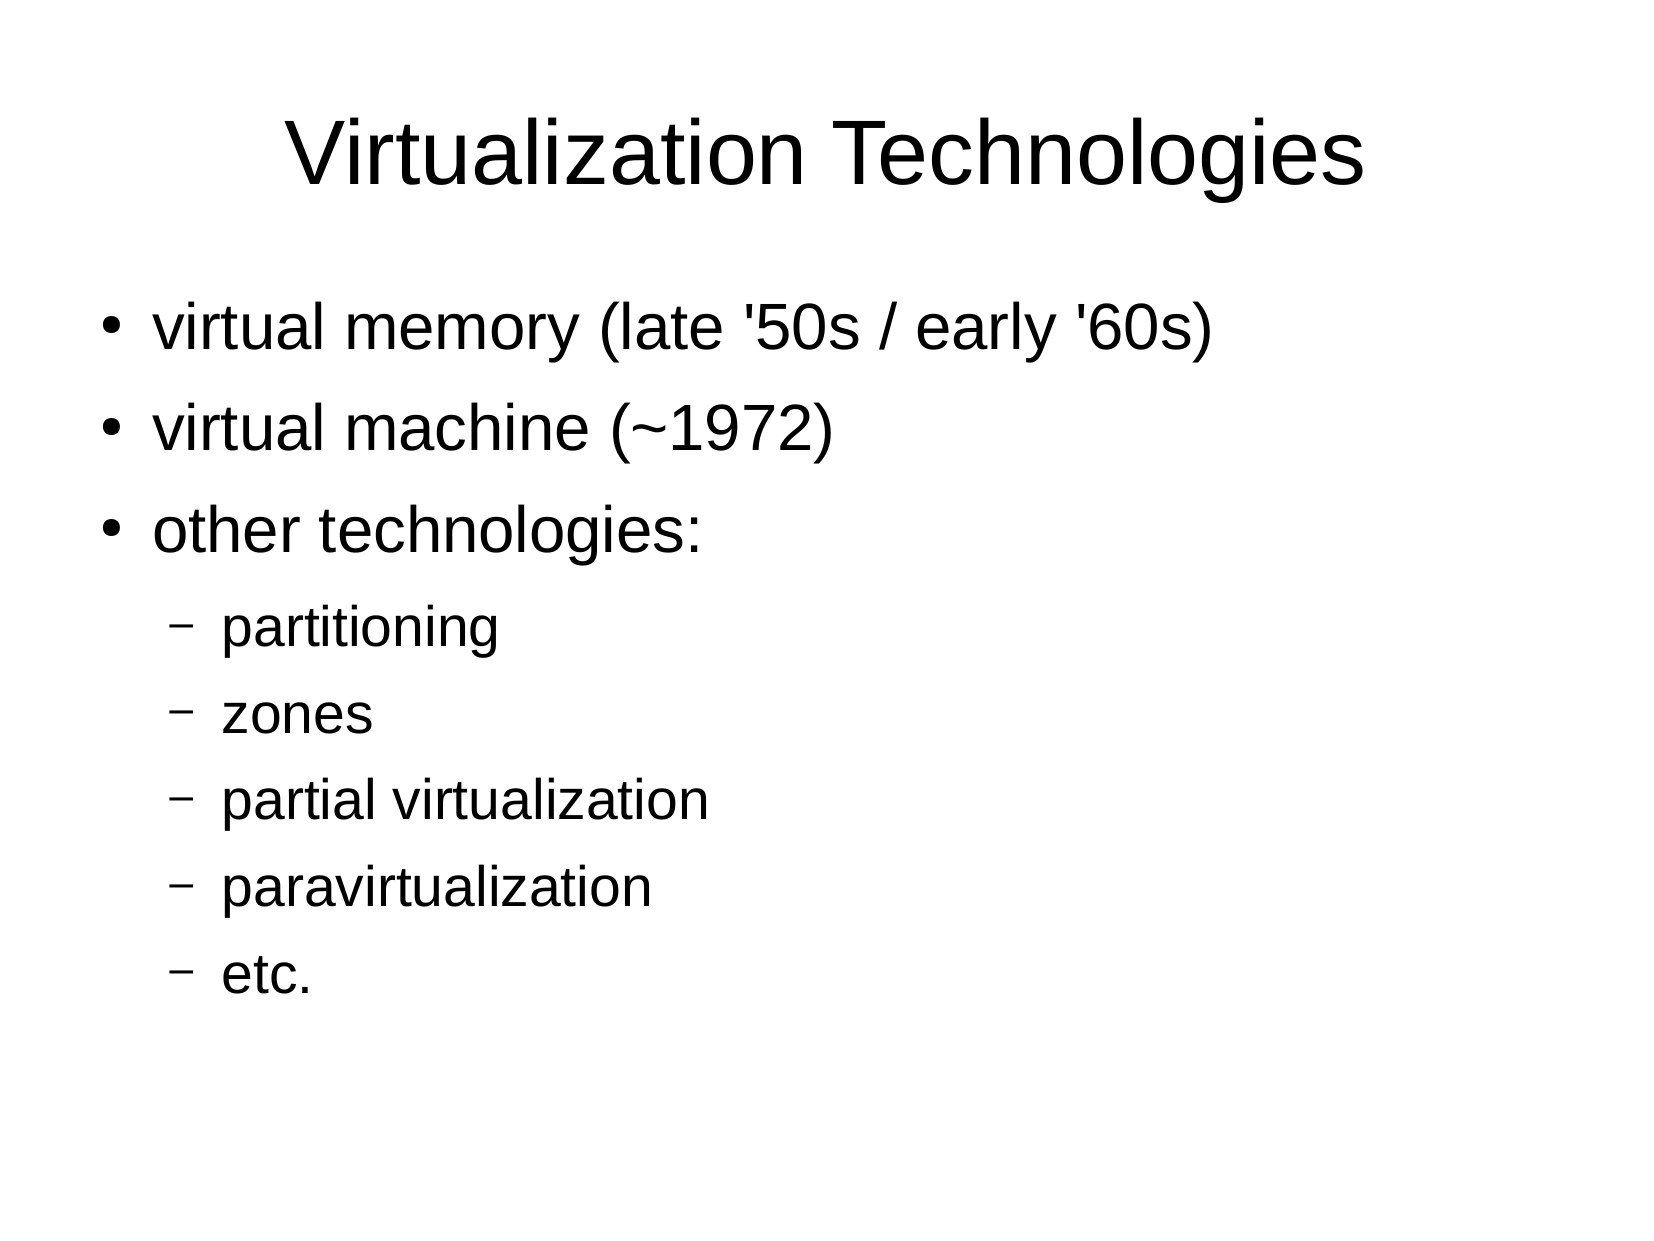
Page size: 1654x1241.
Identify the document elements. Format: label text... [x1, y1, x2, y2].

title Virtualization Technologies [82, 49, 1571, 257]
list virtual memory (late '50s / early '60s) virtual machine (~1972) other technologies: partitioning zones partial virtualization paravirtualization etc. [82, 290, 1538, 1010]
